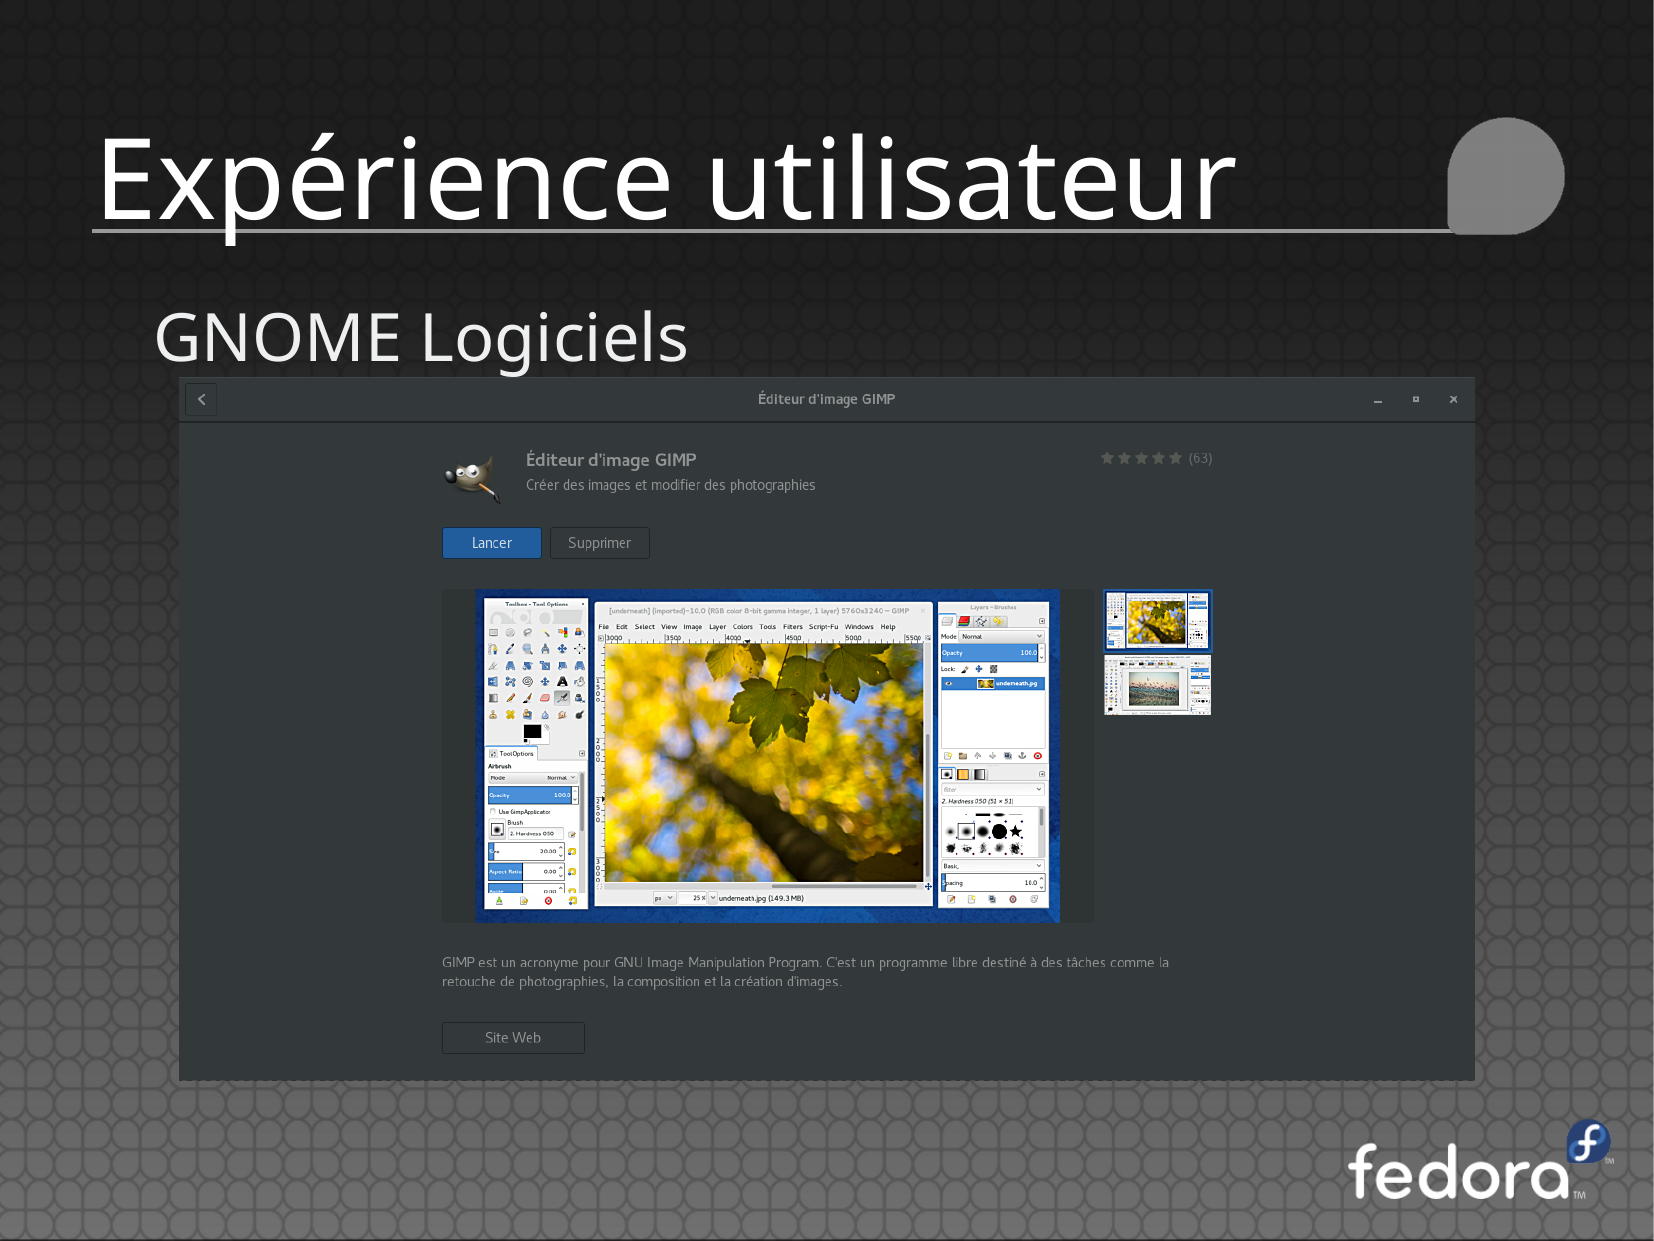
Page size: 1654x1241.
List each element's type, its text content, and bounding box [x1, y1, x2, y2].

title Expérience utilisateur [94, 100, 1426, 251]
list GNOME Logiciels [82, 290, 1571, 1227]
picture [0, 0, 1654, 1241]
